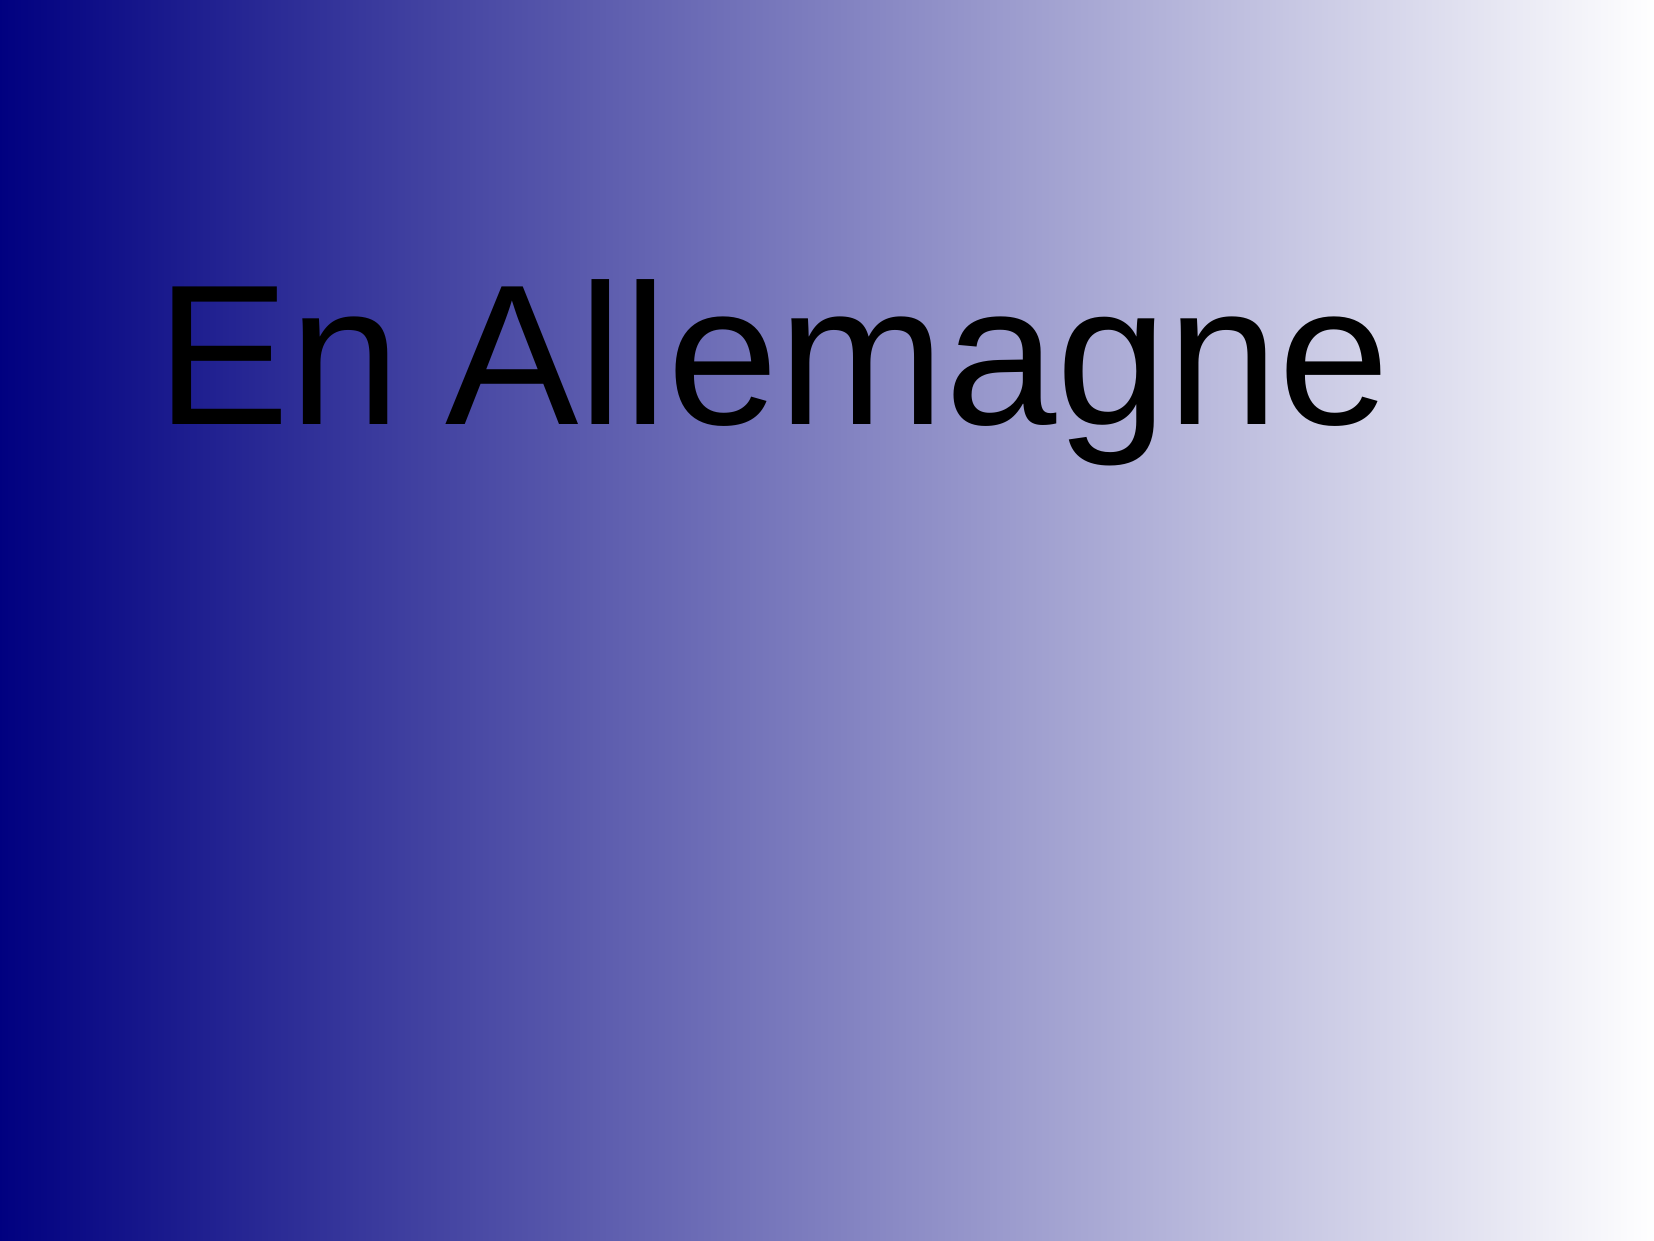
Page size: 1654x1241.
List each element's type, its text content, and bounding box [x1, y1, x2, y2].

text_box En Allemagne [141, 236, 1477, 475]
